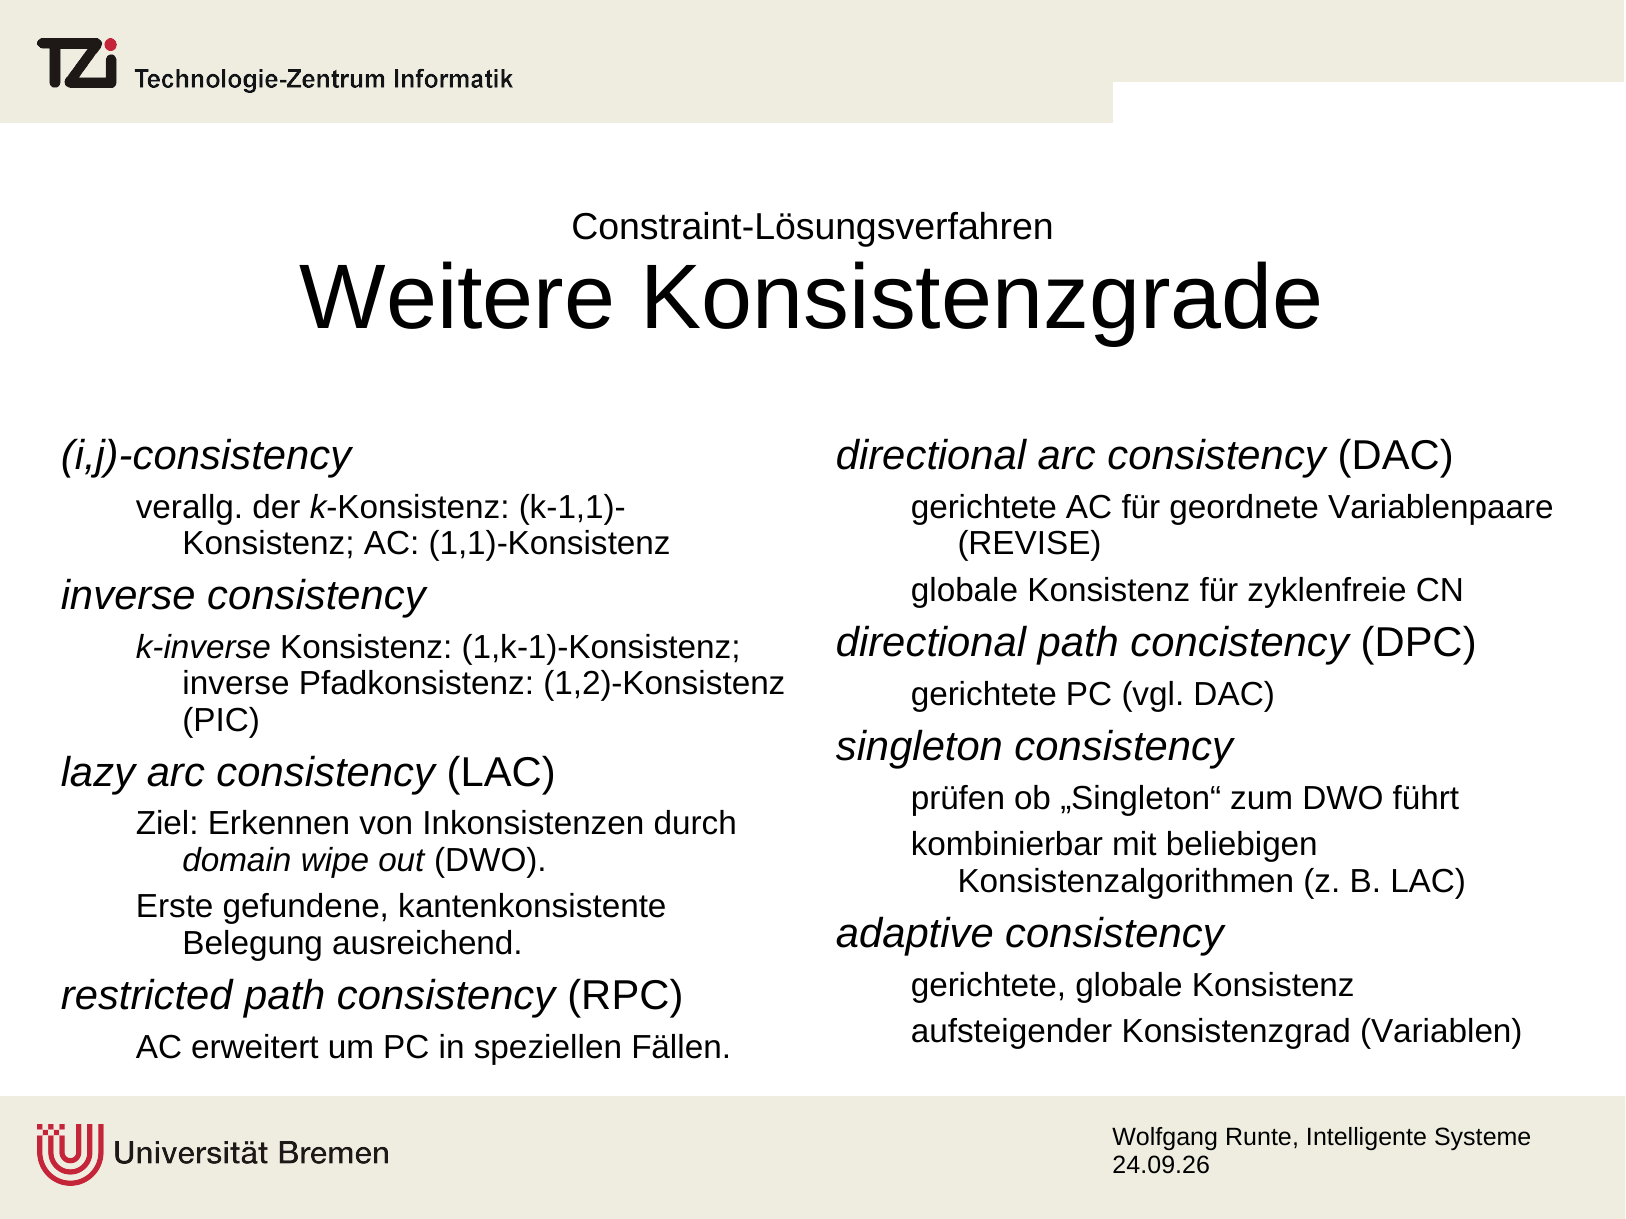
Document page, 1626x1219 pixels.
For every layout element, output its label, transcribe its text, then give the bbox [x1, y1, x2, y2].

picture [37, 38, 513, 93]
picture [37, 1124, 388, 1186]
title Constraint-Lösungsverfahren Weitere Konsistenzgrade [112, 162, 1513, 393]
list (i,j)-consistency verallg. der k-Konsistenz: (k-1,1)-Konsistenz; AC: (1,1)-Konsistenz inverse consistency k-inverse Konsistenz: (1,k-1)-Konsistenz; inverse Pfadkonsistenz: (1,2)-Konsistenz (PIC) lazy arc consistency (LAC) Ziel: Erkennen von Inkonsistenzen durch domain wipe out (DWO). Erste gefundene, kantenkonsistente Belegung ausreichend. restricted path consistency (RPC) AC erweitert um PC in speziellen Fällen. [60, 433, 790, 1070]
list directional arc consistency (DAC) gerichtete AC für geordnete Variablenpaare (REVISE) globale Konsistenz für zyklenfreie CN directional path concistency (DPC) gerichtete PC (vgl. DAC) singleton consistency prüfen ob „Singleton“ zum DWO führt kombinierbar mit beliebigen Konsistenzalgorithmen (z. B. LAC) adaptive consistency gerichtete, globale Konsistenz aufsteigender Konsistenzgrad (Variablen) [835, 433, 1598, 1070]
